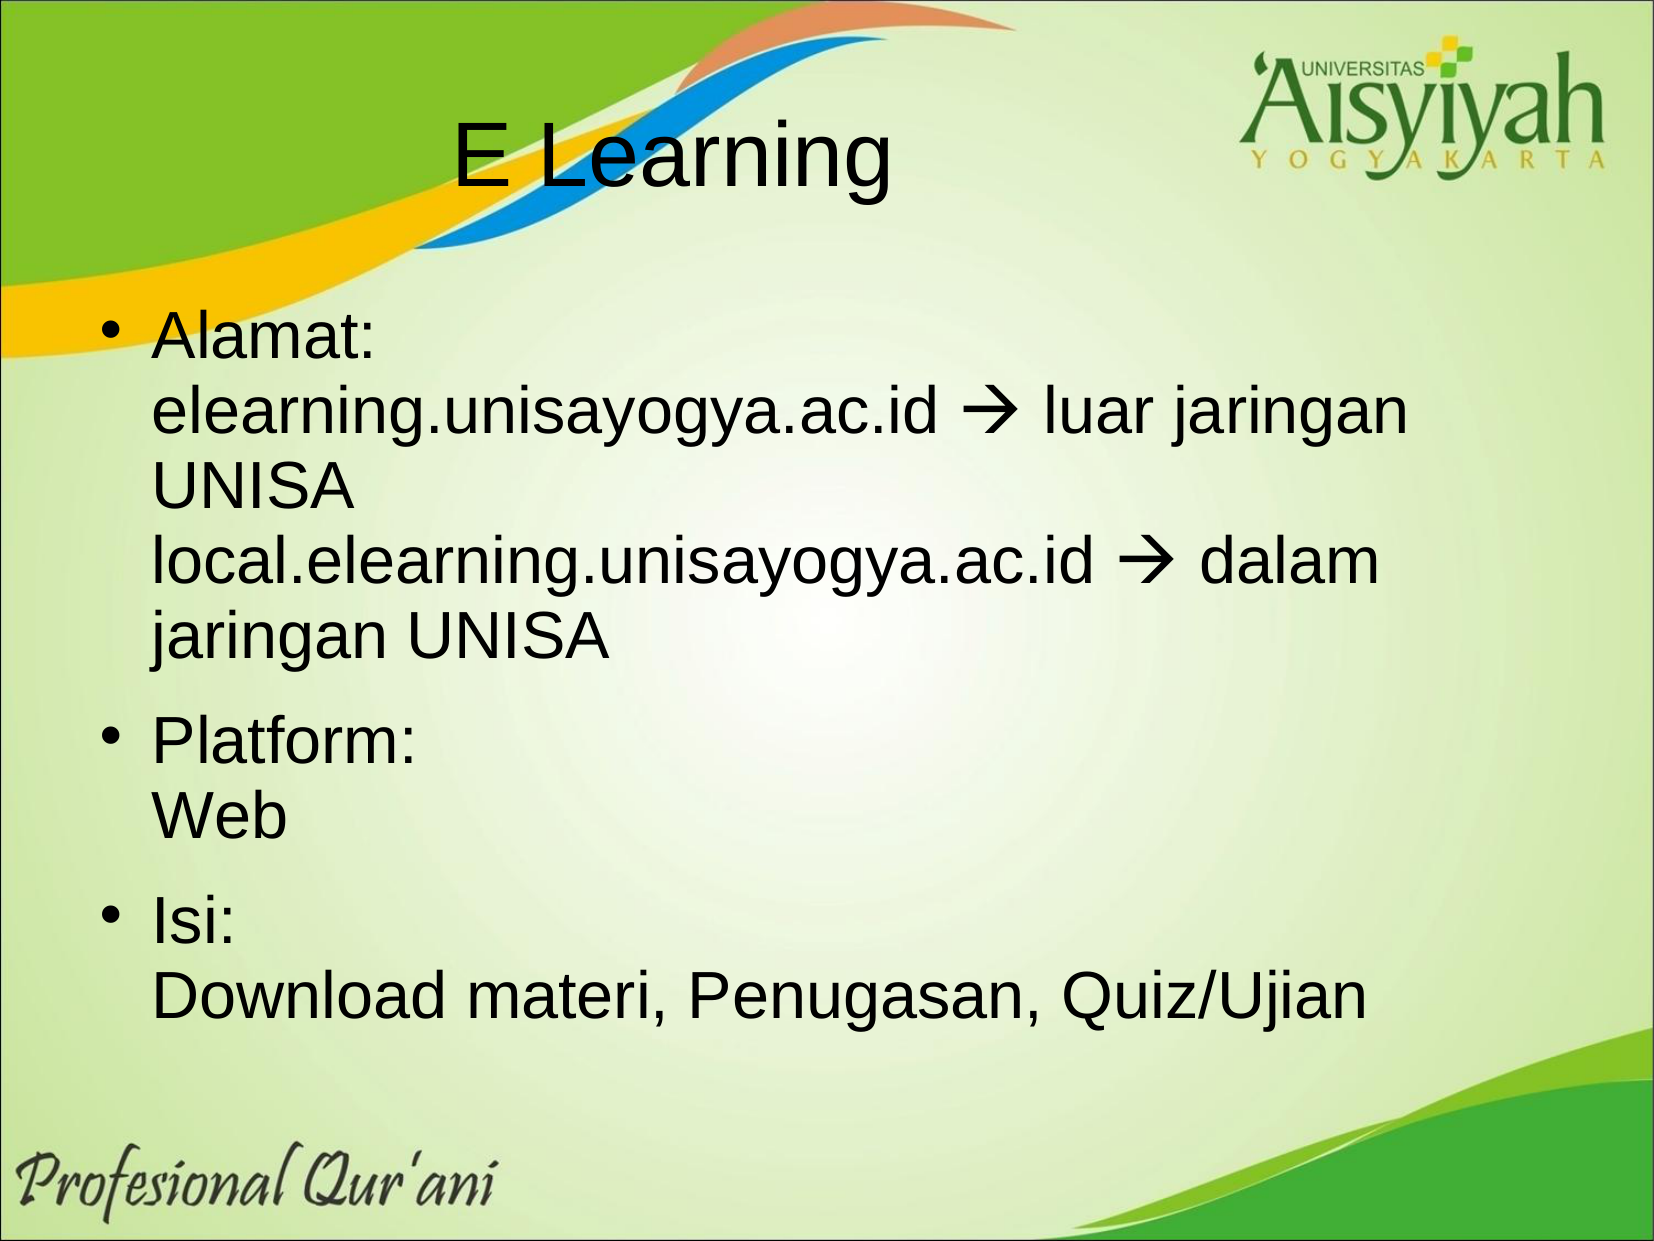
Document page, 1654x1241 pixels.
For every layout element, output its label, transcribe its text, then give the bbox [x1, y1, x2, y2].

text_box Alamat: elearning.unisayogya.ac.id  luar jaringan UNISA local.elearning.unisayogya.ac.id  dalam jaringan UNISA Platform: Web Isi: Download materi, Penugasan, Quiz/Ujian [82, 295, 1571, 1015]
picture [0, 0, 1654, 1241]
text_box E Learning [82, 94, 1264, 213]
